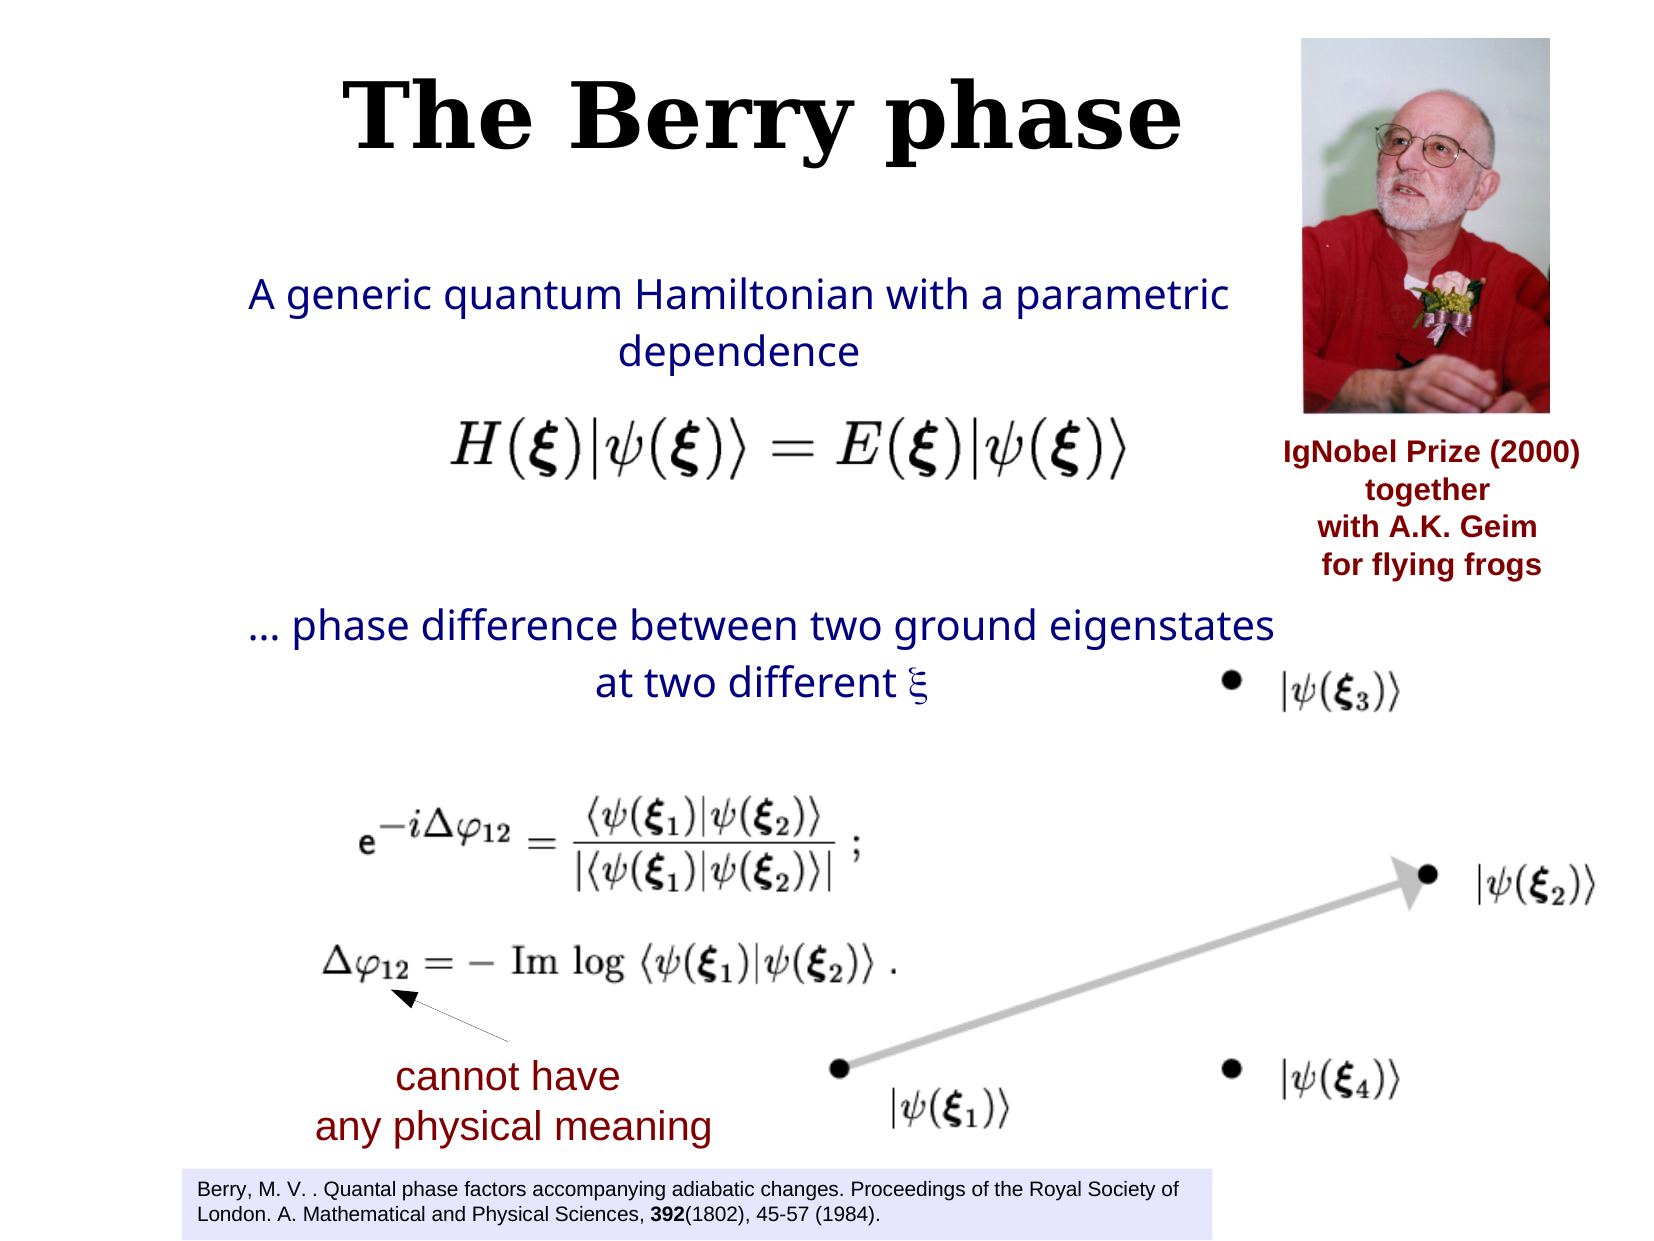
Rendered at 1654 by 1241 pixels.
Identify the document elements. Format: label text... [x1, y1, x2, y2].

picture [416, 430, 1133, 512]
title The Berry phase [290, 21, 1237, 212]
picture [1301, 38, 1550, 415]
text_box … phase difference between two ground eigenstates at two different x [234, 588, 1289, 717]
text_box Berry, M. V. . Quantal phase factors accompanying adiabatic changes. Proceedings of the Royal Society of London. A. Mathematical and Physical Sciences, 392(1802), 45-57 (1984). [182, 1168, 1213, 1241]
text_box A generic quantum Hamiltonian with a parametric dependence [187, 214, 1292, 430]
text_box IgNobel Prize (2000) together with A.K. Geim for flying frogs [1236, 423, 1628, 603]
picture [246, 603, 1641, 1182]
text_box cannot have any physical meaning [300, 1041, 730, 1158]
